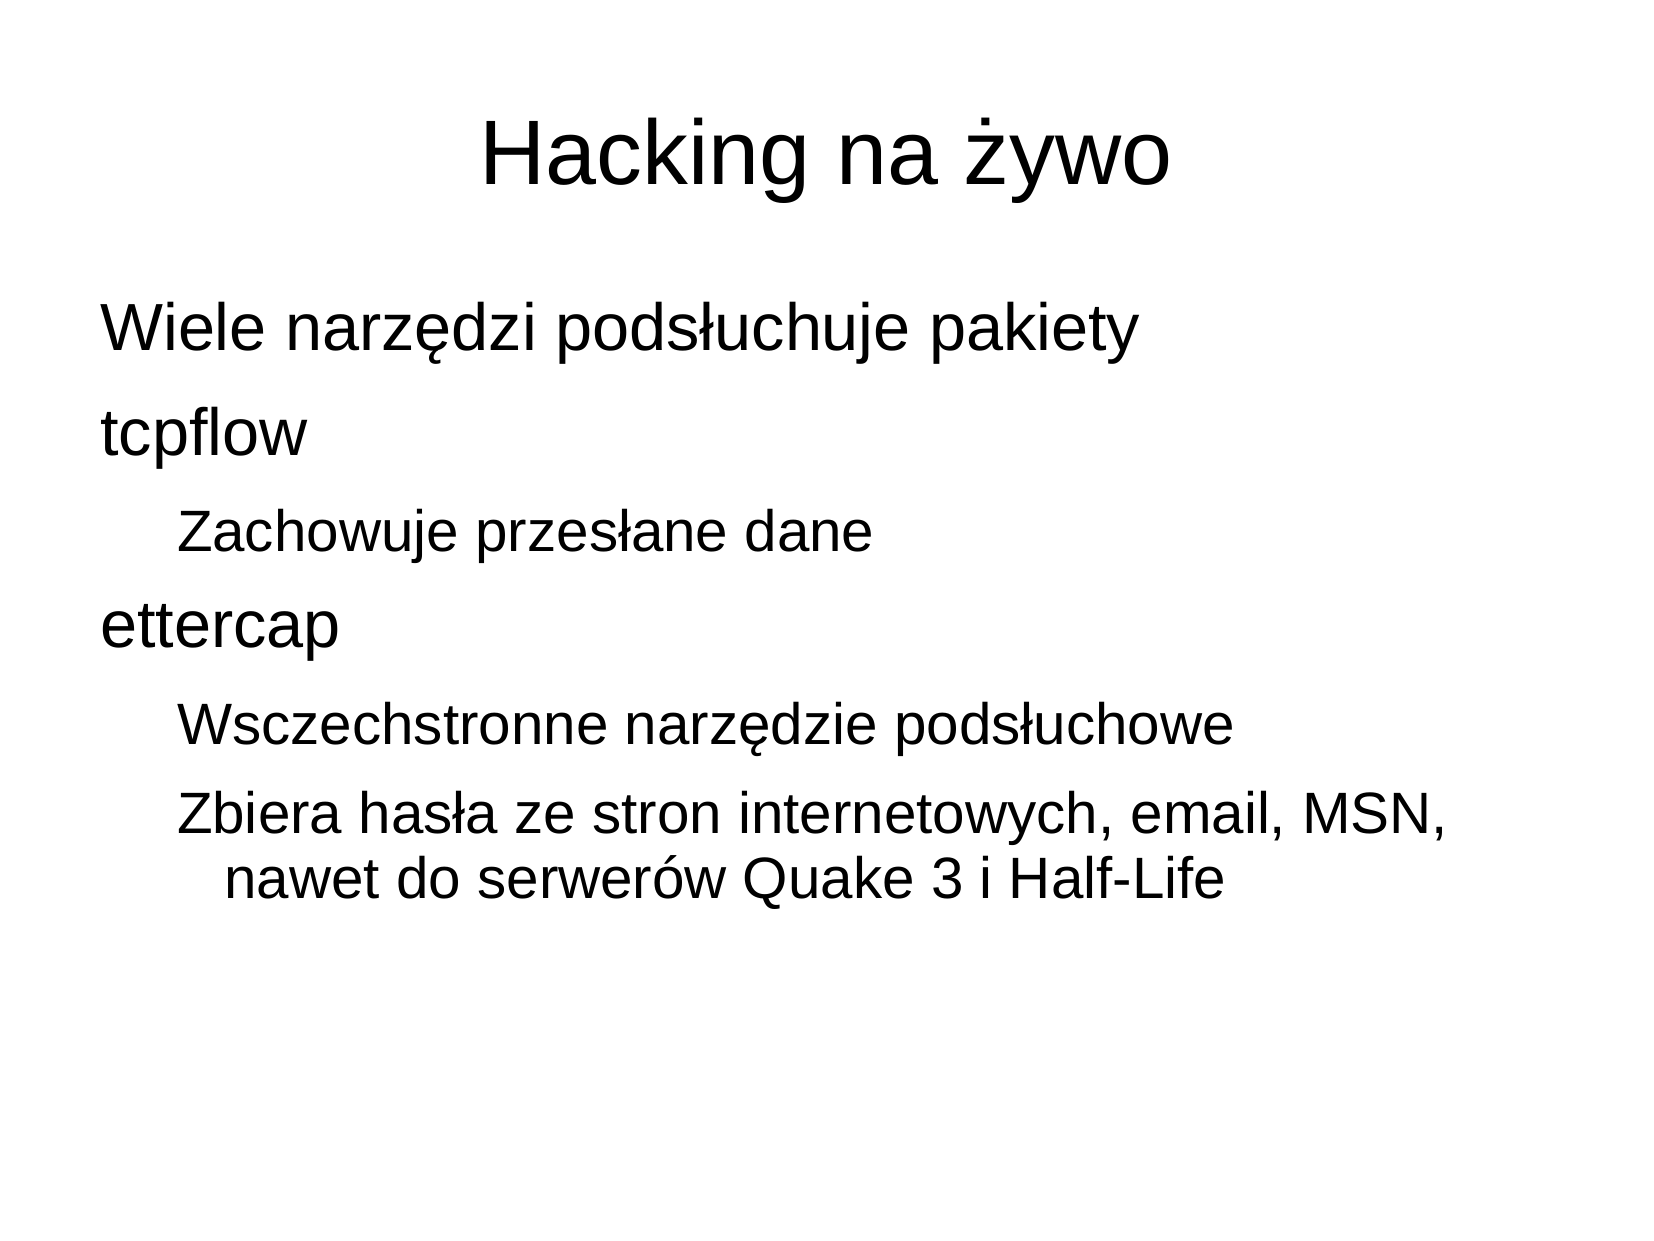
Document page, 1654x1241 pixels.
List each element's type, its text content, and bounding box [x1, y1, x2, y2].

list Wiele narzędzi podsłuchuje pakiety tcpflow Zachowuje przesłane dane ettercap Wsczechstronne narzędzie podsłuchowe Zbiera hasła ze stron internetowych, email, MSN, nawet do serwerów Quake 3 i Half-Life [82, 290, 1571, 1094]
title Hacking na żywo [82, 56, 1571, 250]
